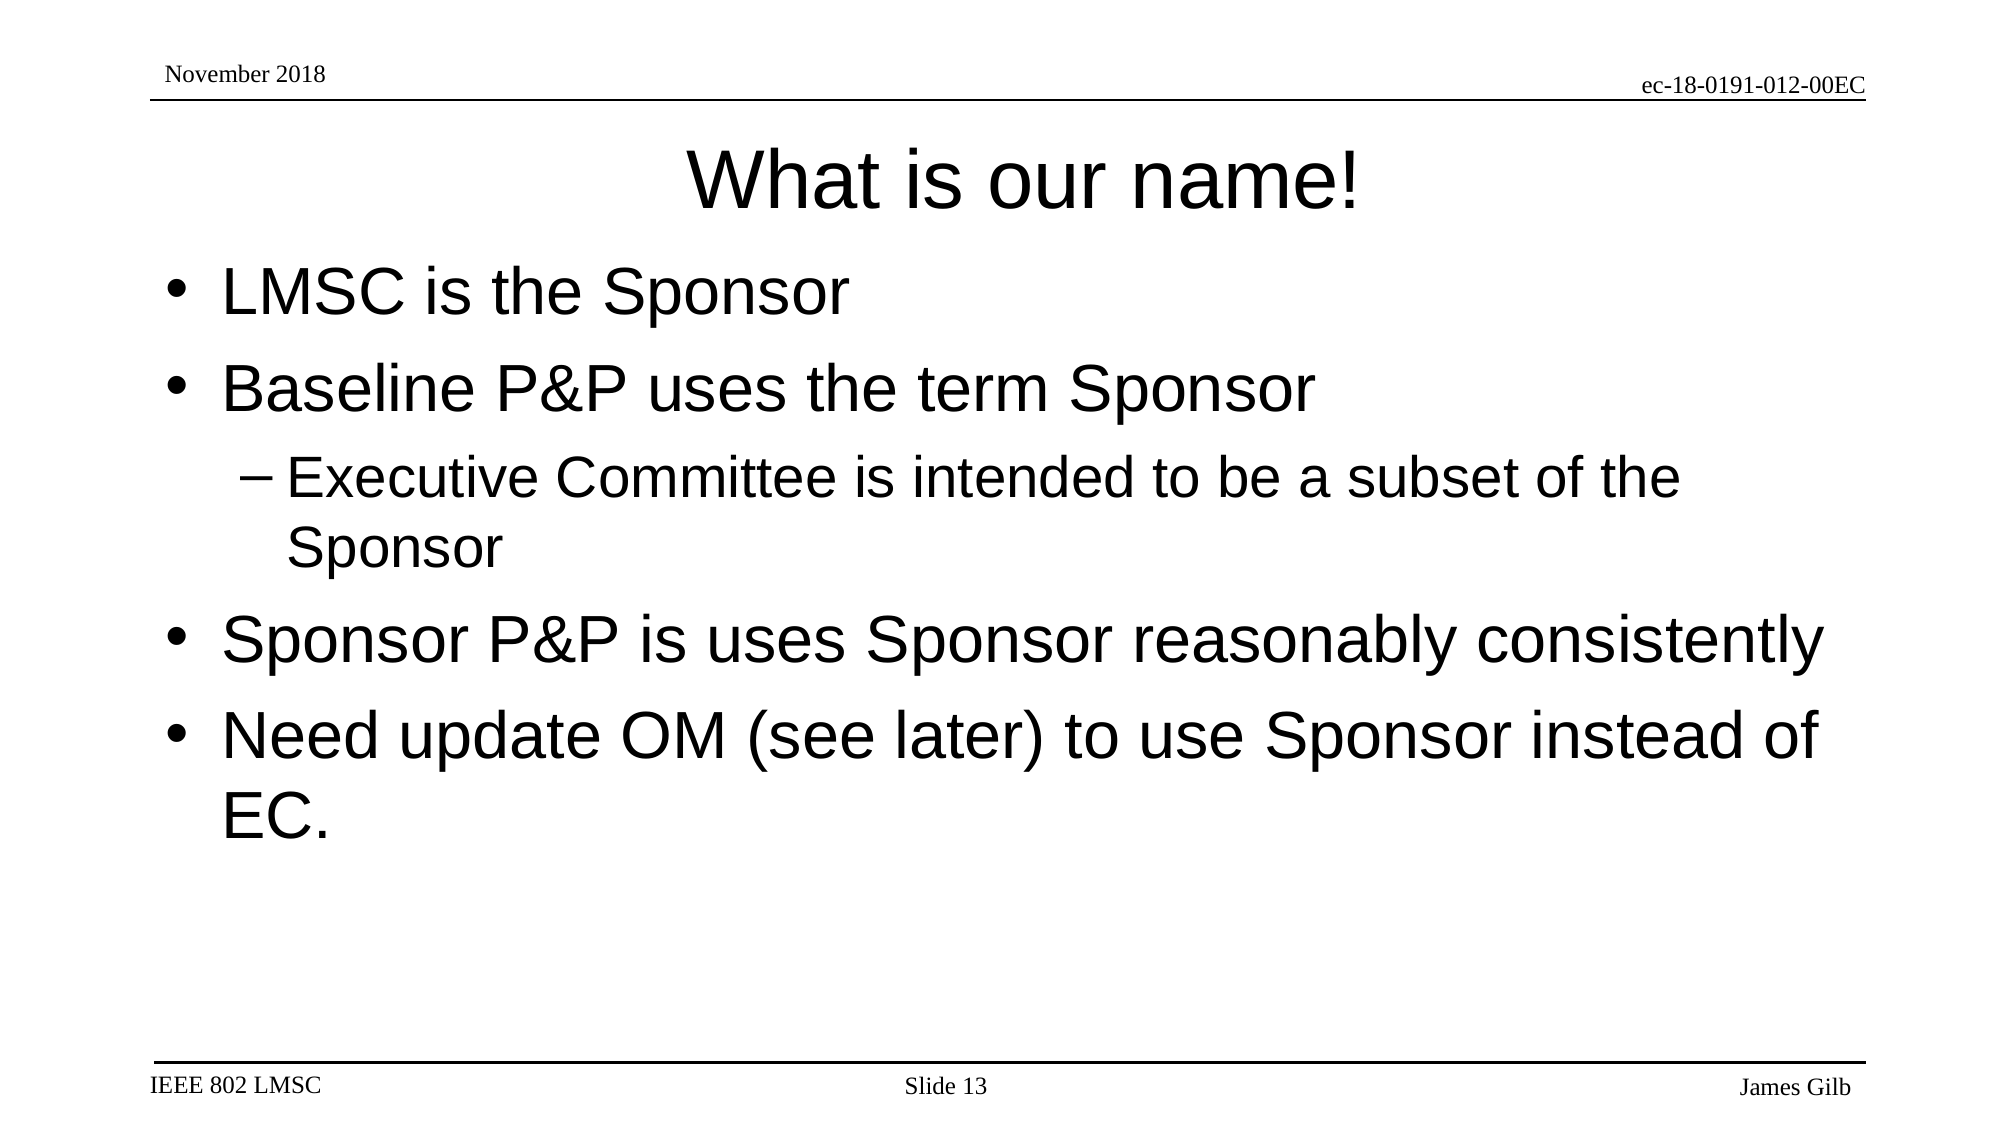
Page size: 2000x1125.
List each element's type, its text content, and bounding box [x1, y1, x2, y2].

list LMSC is the Sponsor Baseline P&P uses the term Sponsor Executive Committee is intended to be a subset of the Sponsor Sponsor P&P is uses Sponsor reasonably consistently Need update OM (see later) to use Sponsor instead of EC. [150, 239, 1900, 1051]
title What is our name! [149, 112, 1900, 238]
